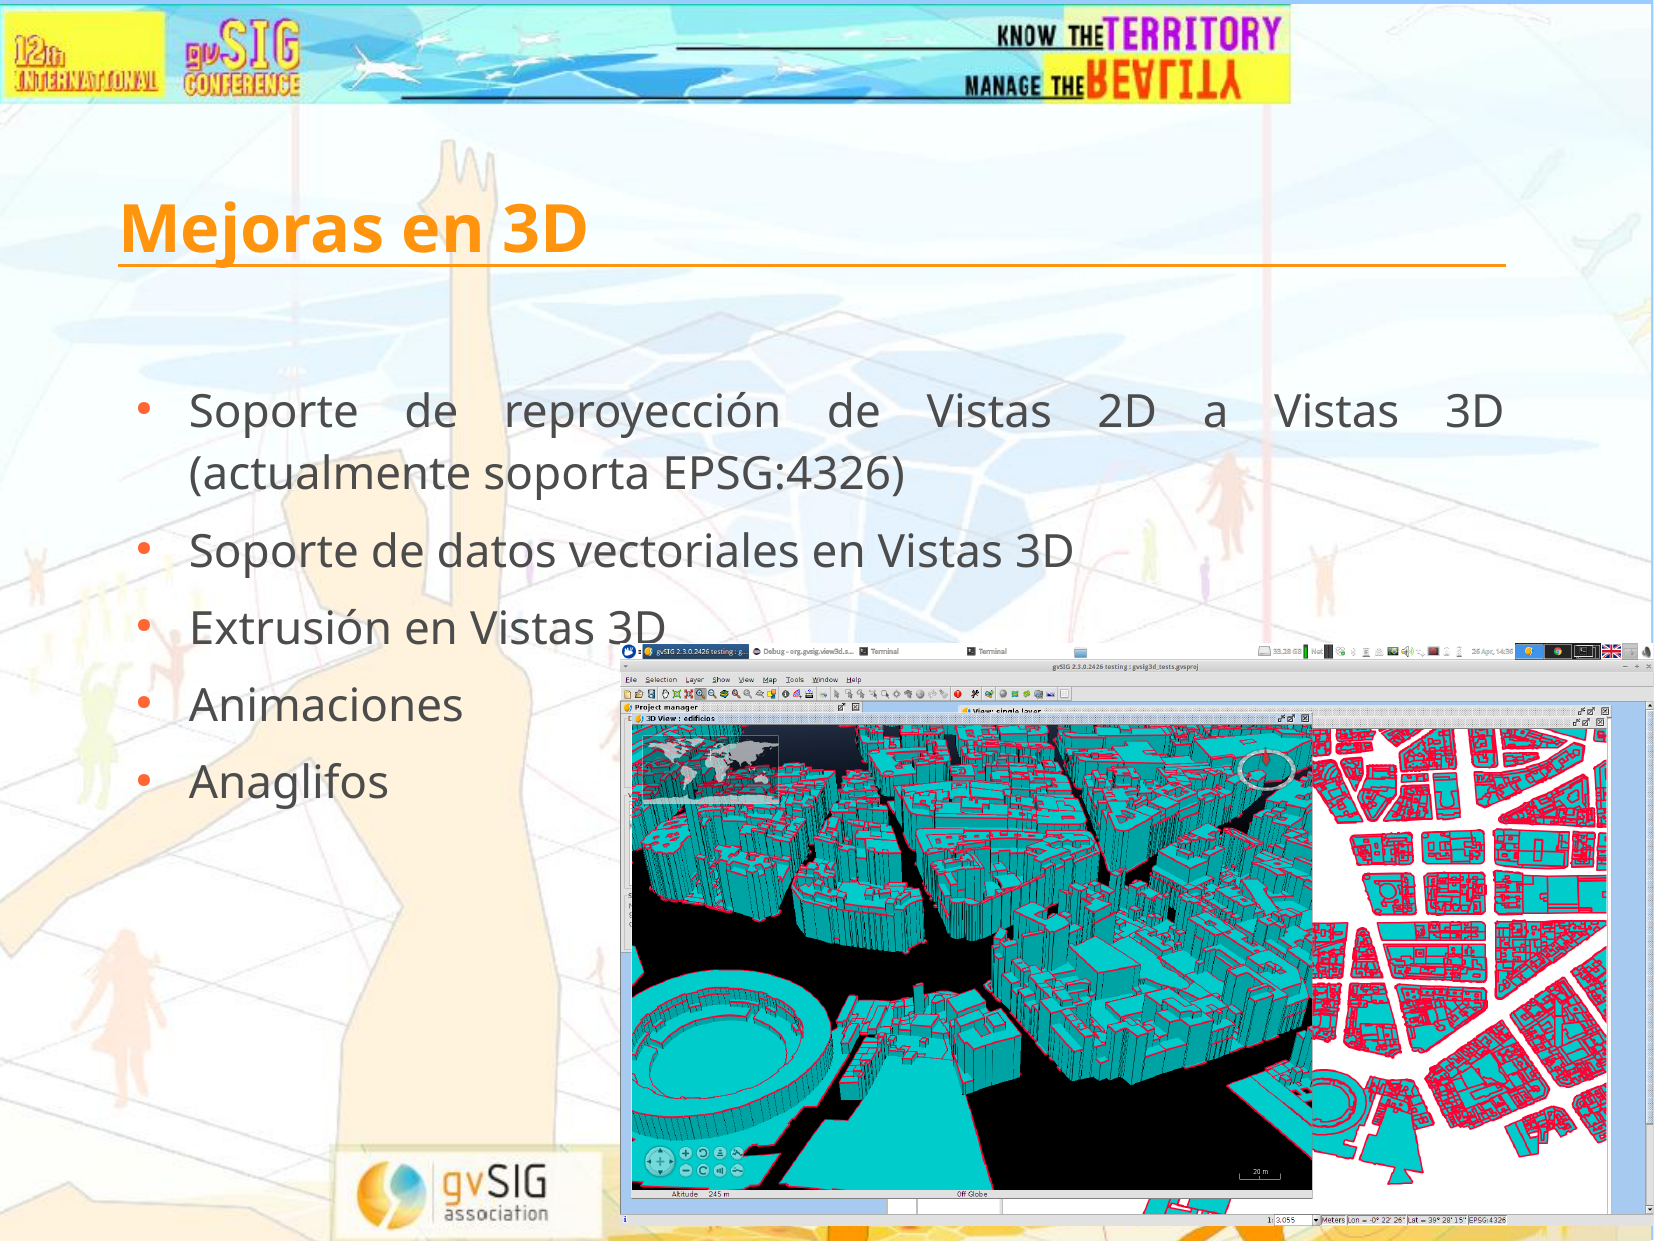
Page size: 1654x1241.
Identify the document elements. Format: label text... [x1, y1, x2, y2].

list Soporte de reproyección de Vistas 2D a Vistas 3D (actualmente soporta EPSG:4326) Soporte de datos vectoriales en Vistas 3D Extrusión en Vistas 3D Animaciones Anaglifos [118, 301, 1506, 818]
title Mejoras en 3D [118, 177, 1607, 276]
picture [0, 4, 1654, 1241]
